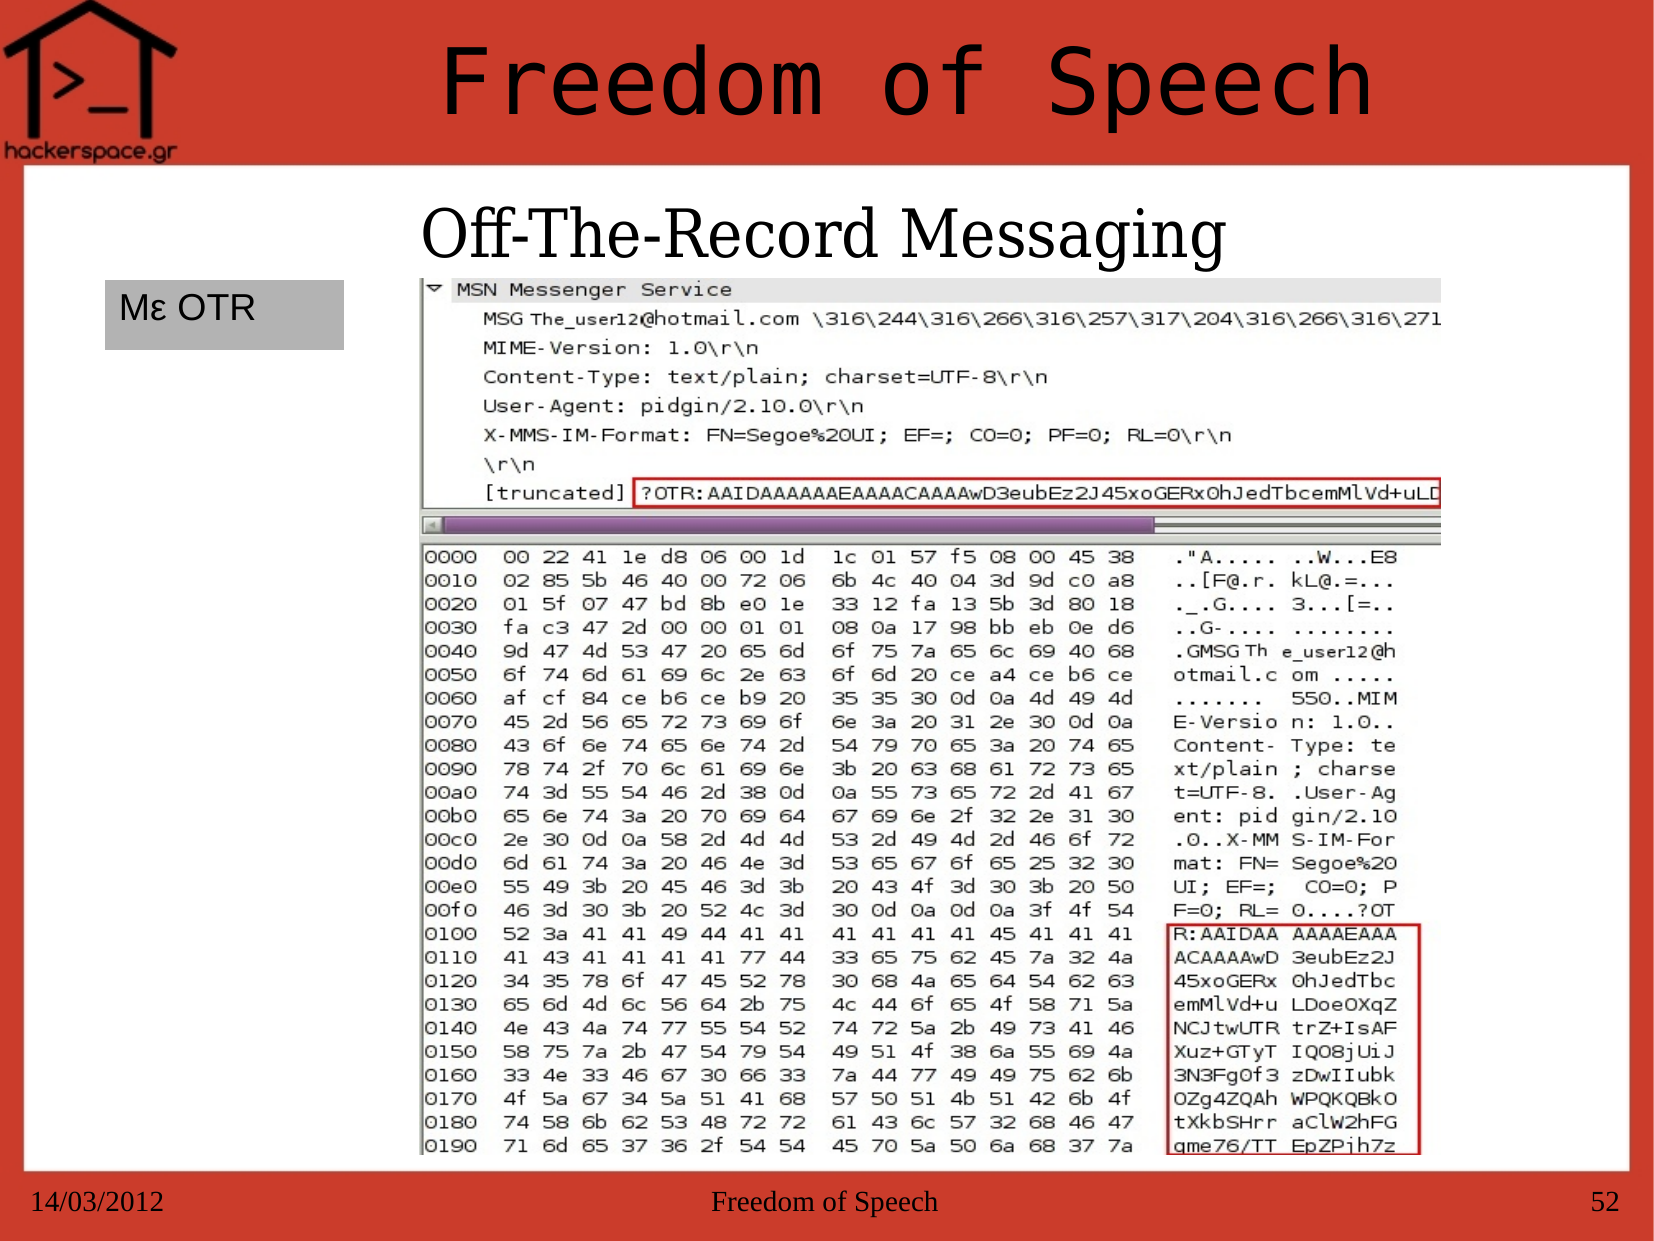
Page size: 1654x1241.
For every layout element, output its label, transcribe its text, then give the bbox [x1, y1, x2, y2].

picture [0, 0, 1654, 1241]
table_header Με OTR [105, 280, 344, 350]
title Freedom of Speech [195, 15, 1621, 151]
list Off-The-Record Messaging [60, 195, 1591, 1141]
